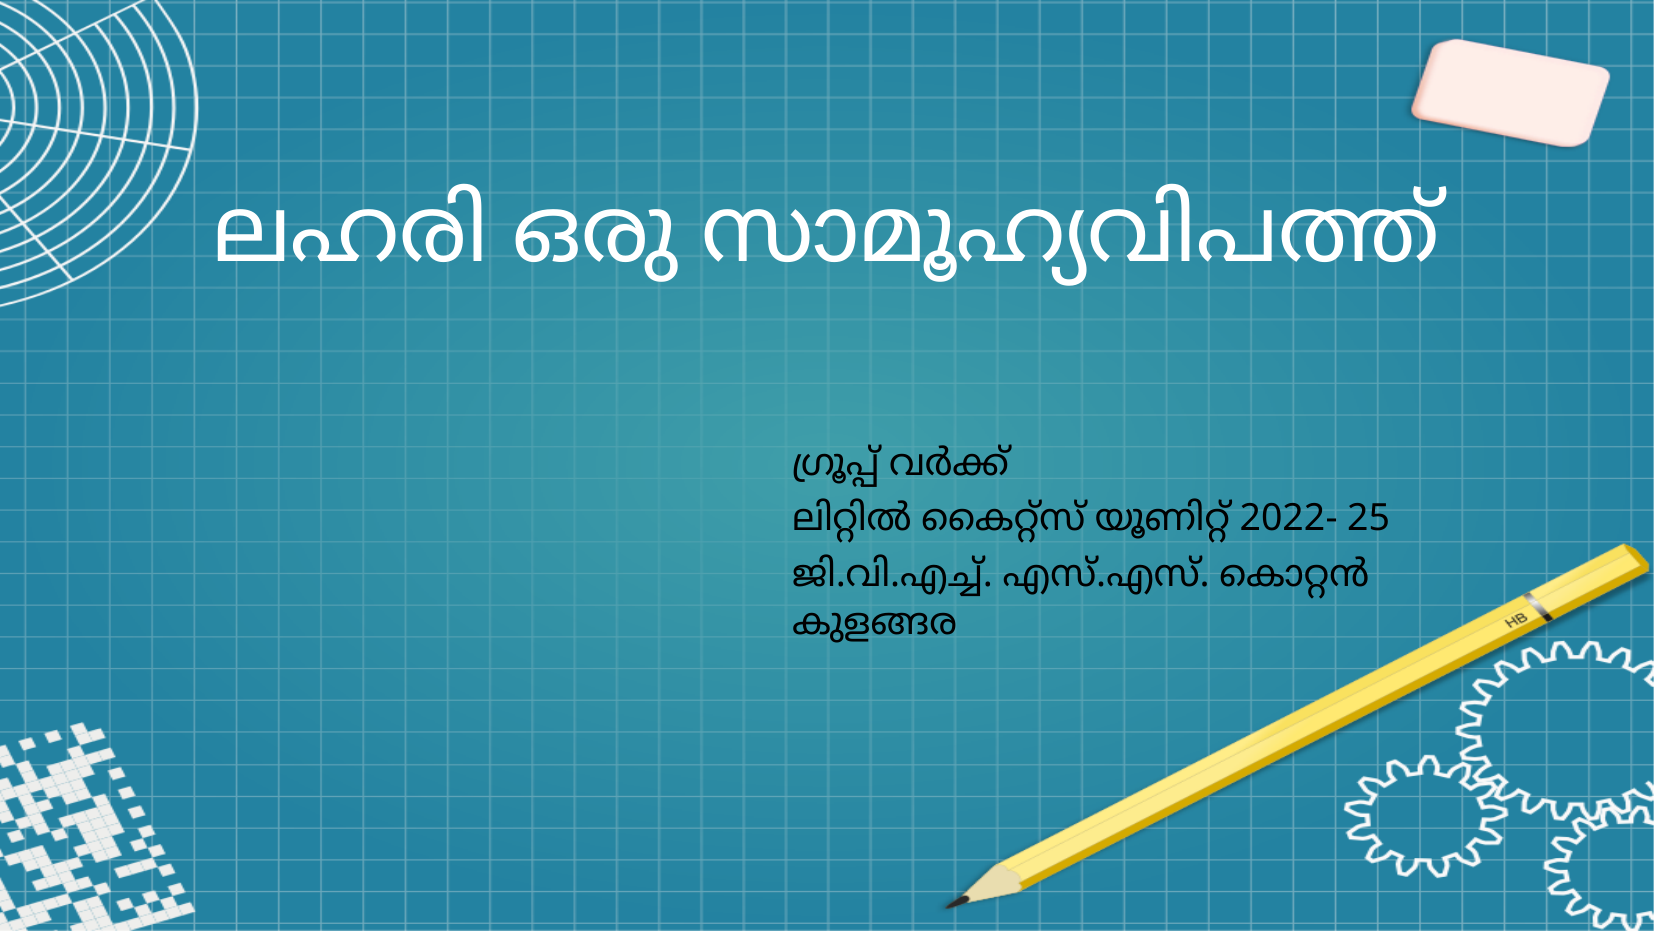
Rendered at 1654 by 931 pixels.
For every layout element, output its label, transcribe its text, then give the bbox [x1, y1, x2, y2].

text_box ഗ്രൂപ്പ് വര്‍ക്ക് ലിറ്റില്‍ കൈറ്റ്സ് യൂണിറ്റ് 2022- 25 ജി.വി.എച്ച്. എസ്.എസ്. കൊറ്റന്‍കുളങ്ങര [777, 434, 1536, 626]
picture [0, 0, 1654, 931]
title ലഹരി ഒരു സാമൂഹ്യവിപത്ത് [82, 132, 1571, 346]
